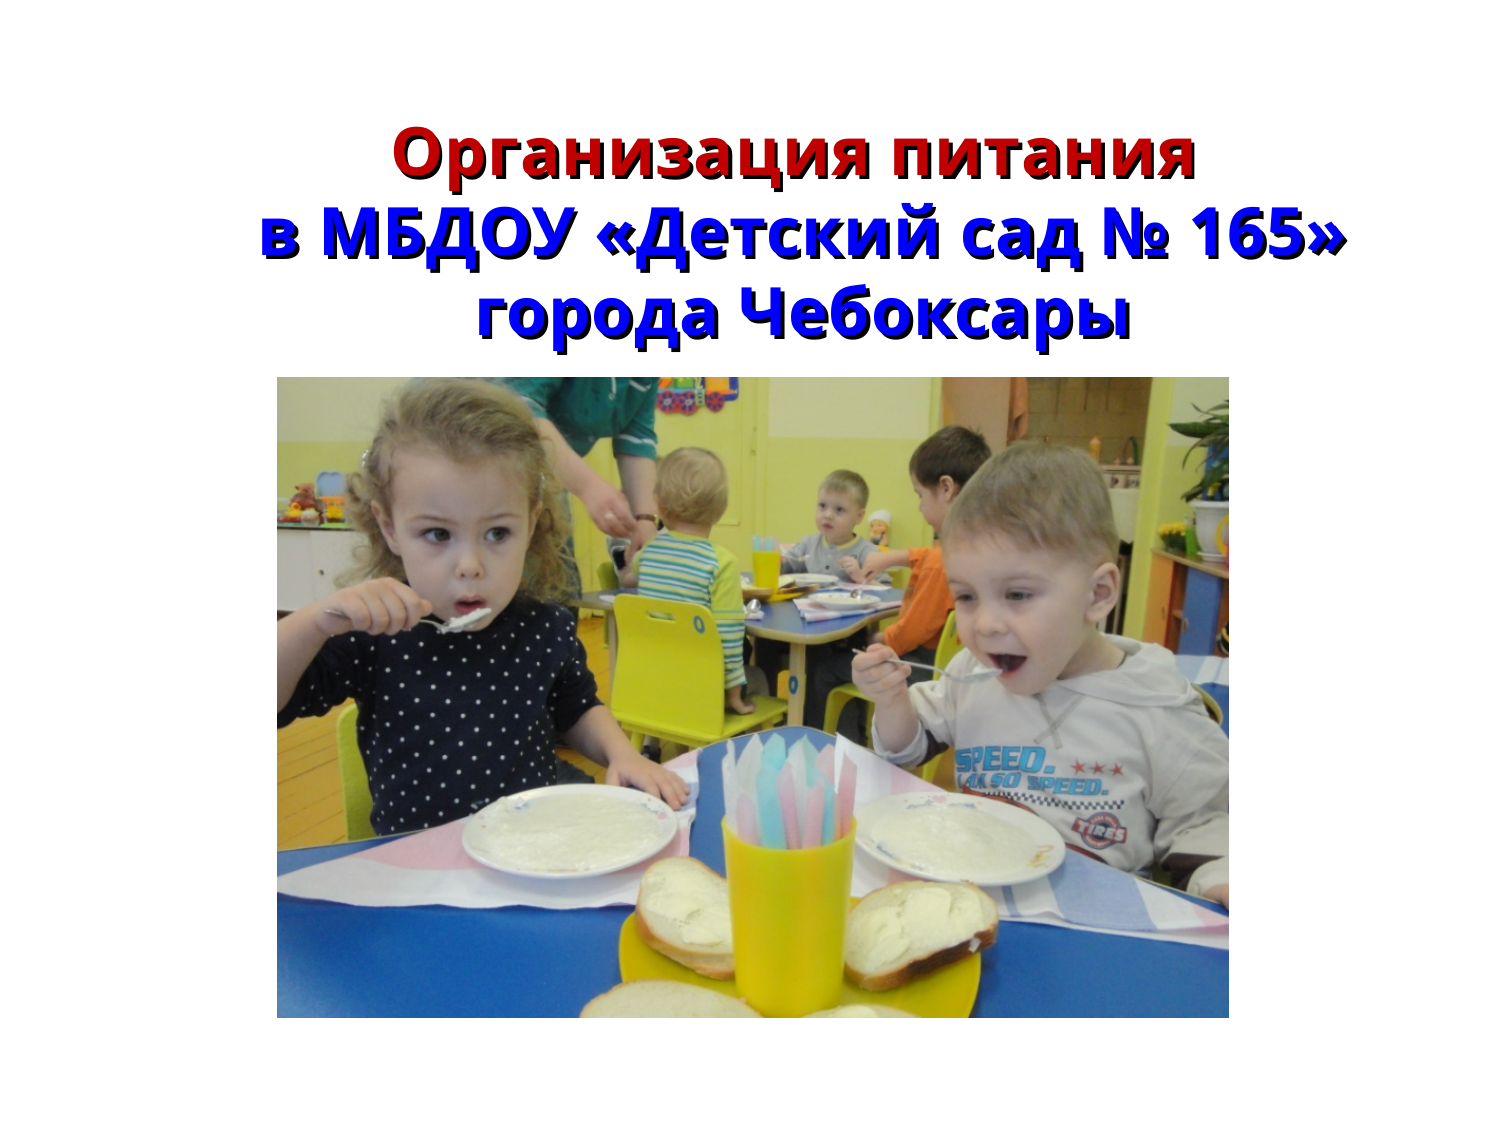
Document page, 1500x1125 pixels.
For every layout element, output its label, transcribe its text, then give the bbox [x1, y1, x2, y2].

text_box Организация питания в МБДОУ «Детский сад № 165» города Чебоксары [206, 102, 1400, 357]
picture [277, 377, 1229, 1018]
